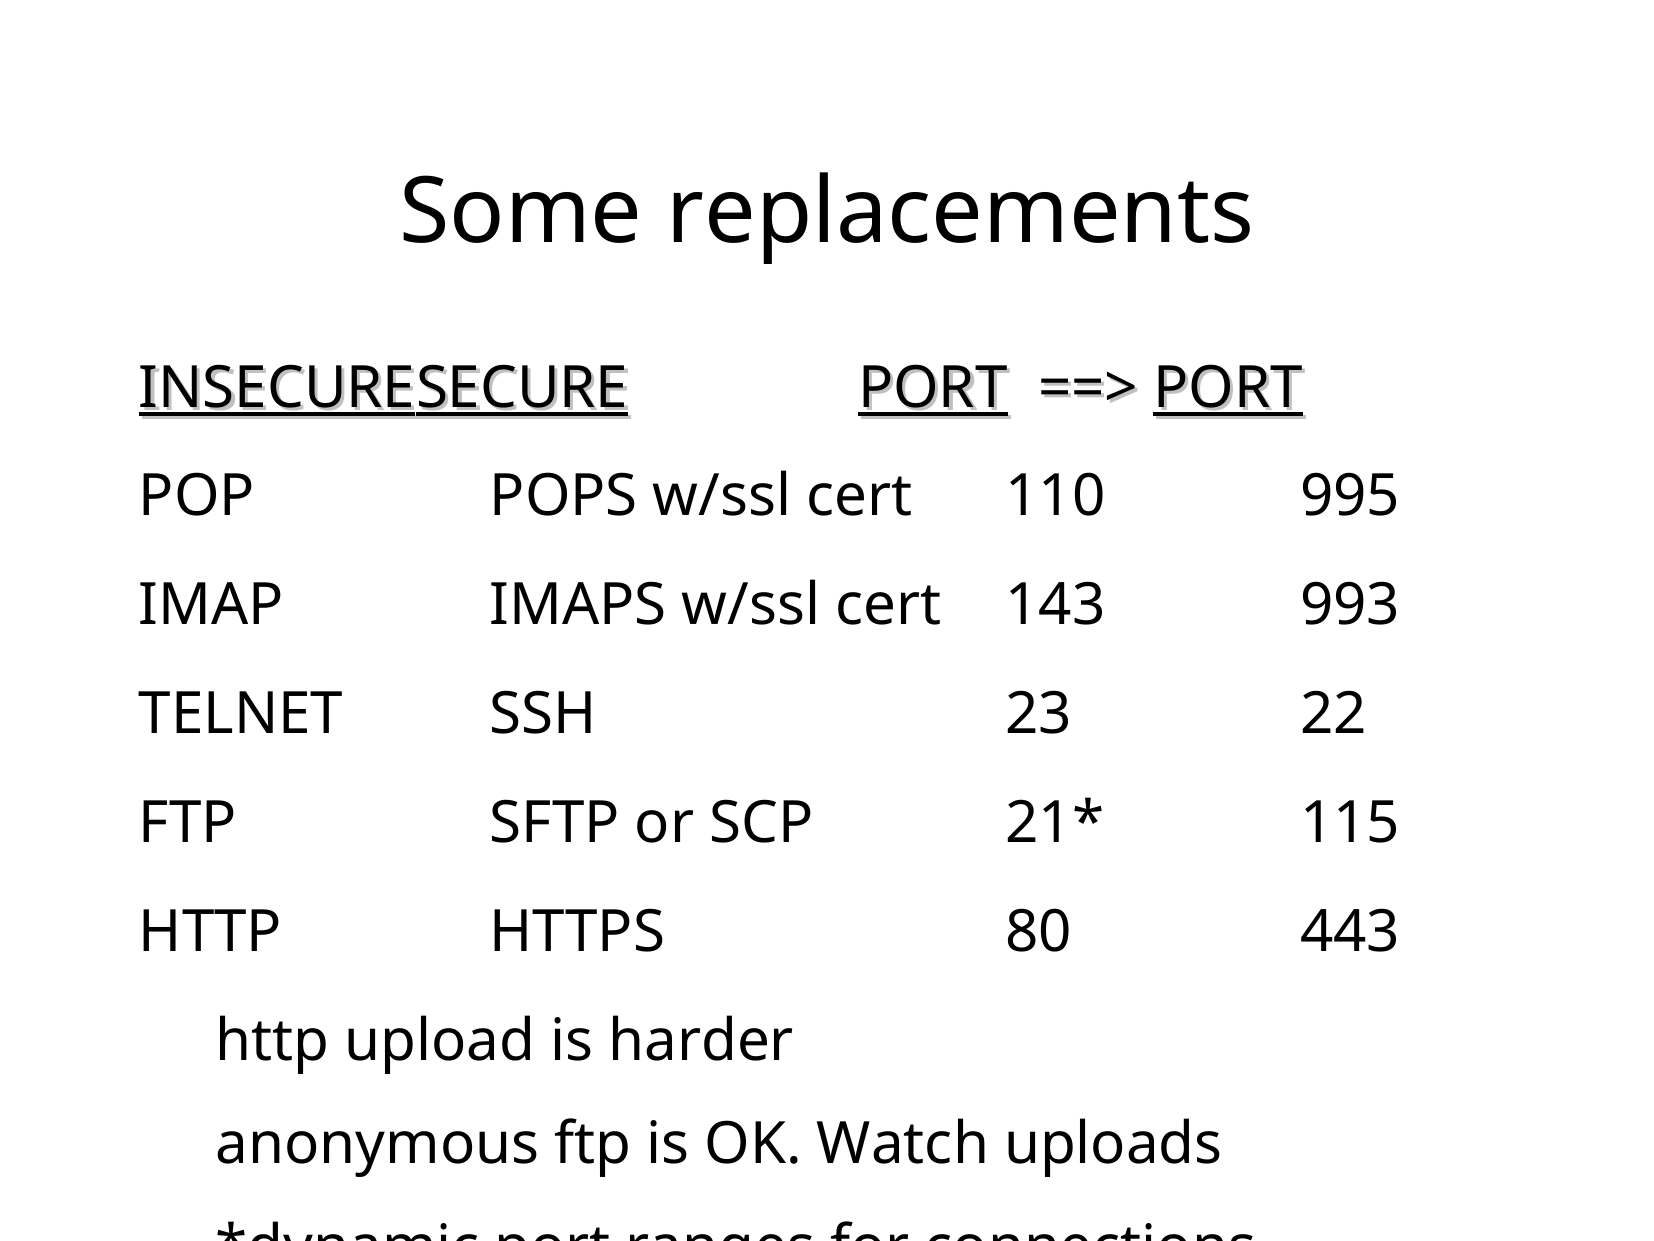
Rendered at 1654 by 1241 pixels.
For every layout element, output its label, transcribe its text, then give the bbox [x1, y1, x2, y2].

title Some replacements [121, 102, 1534, 311]
list INSECURE SECURE PORT ==> PORT POP POPS w/ssl cert 110 995 IMAP IMAPS w/ssl cert 143 993 TELNET SSH 23 22 FTP SFTP or SCP 21* 115 HTTP HTTPS 80 443 http upload is harder anonymous ftp is OK. Watch uploads *dynamic port ranges for connections [121, 344, 1534, 1181]
